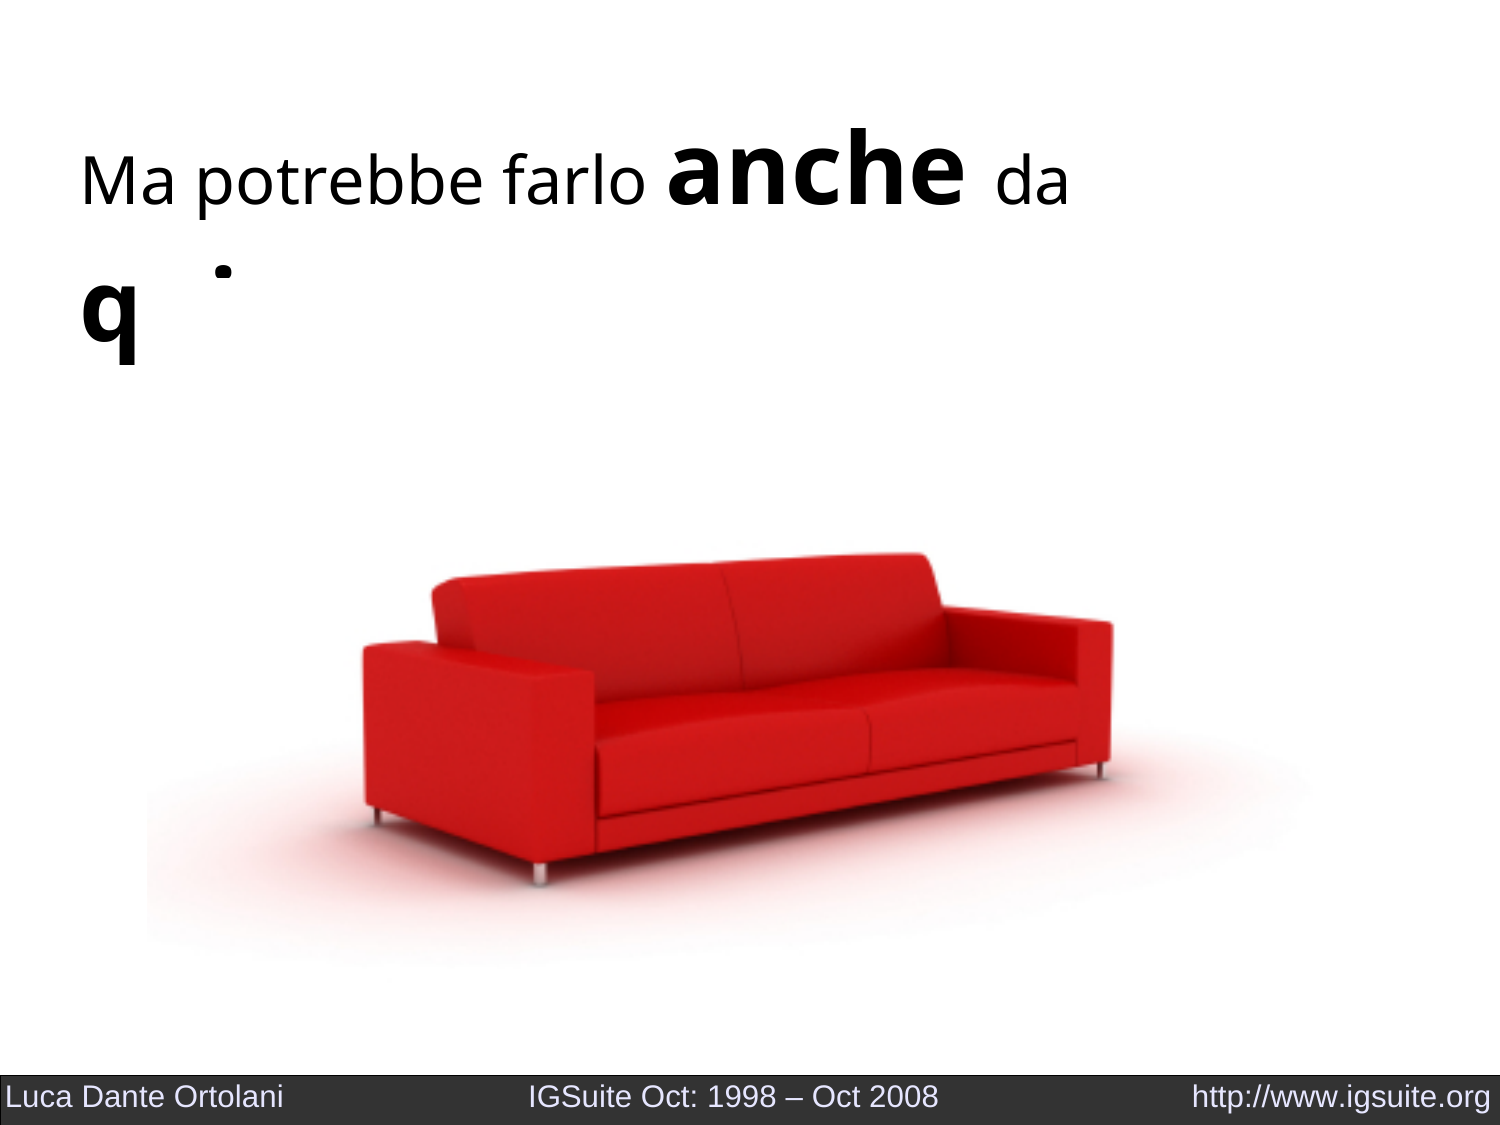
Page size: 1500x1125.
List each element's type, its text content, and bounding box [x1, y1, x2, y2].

text_box Ma potrebbe farlo anche da qui… [64, 90, 1300, 379]
text_box Luca Dante Ortolani IGSuite Oct: 1998 – Oct 2008 http://www.igsuite.org [0, 1075, 1500, 1125]
picture [147, 278, 1329, 1046]
